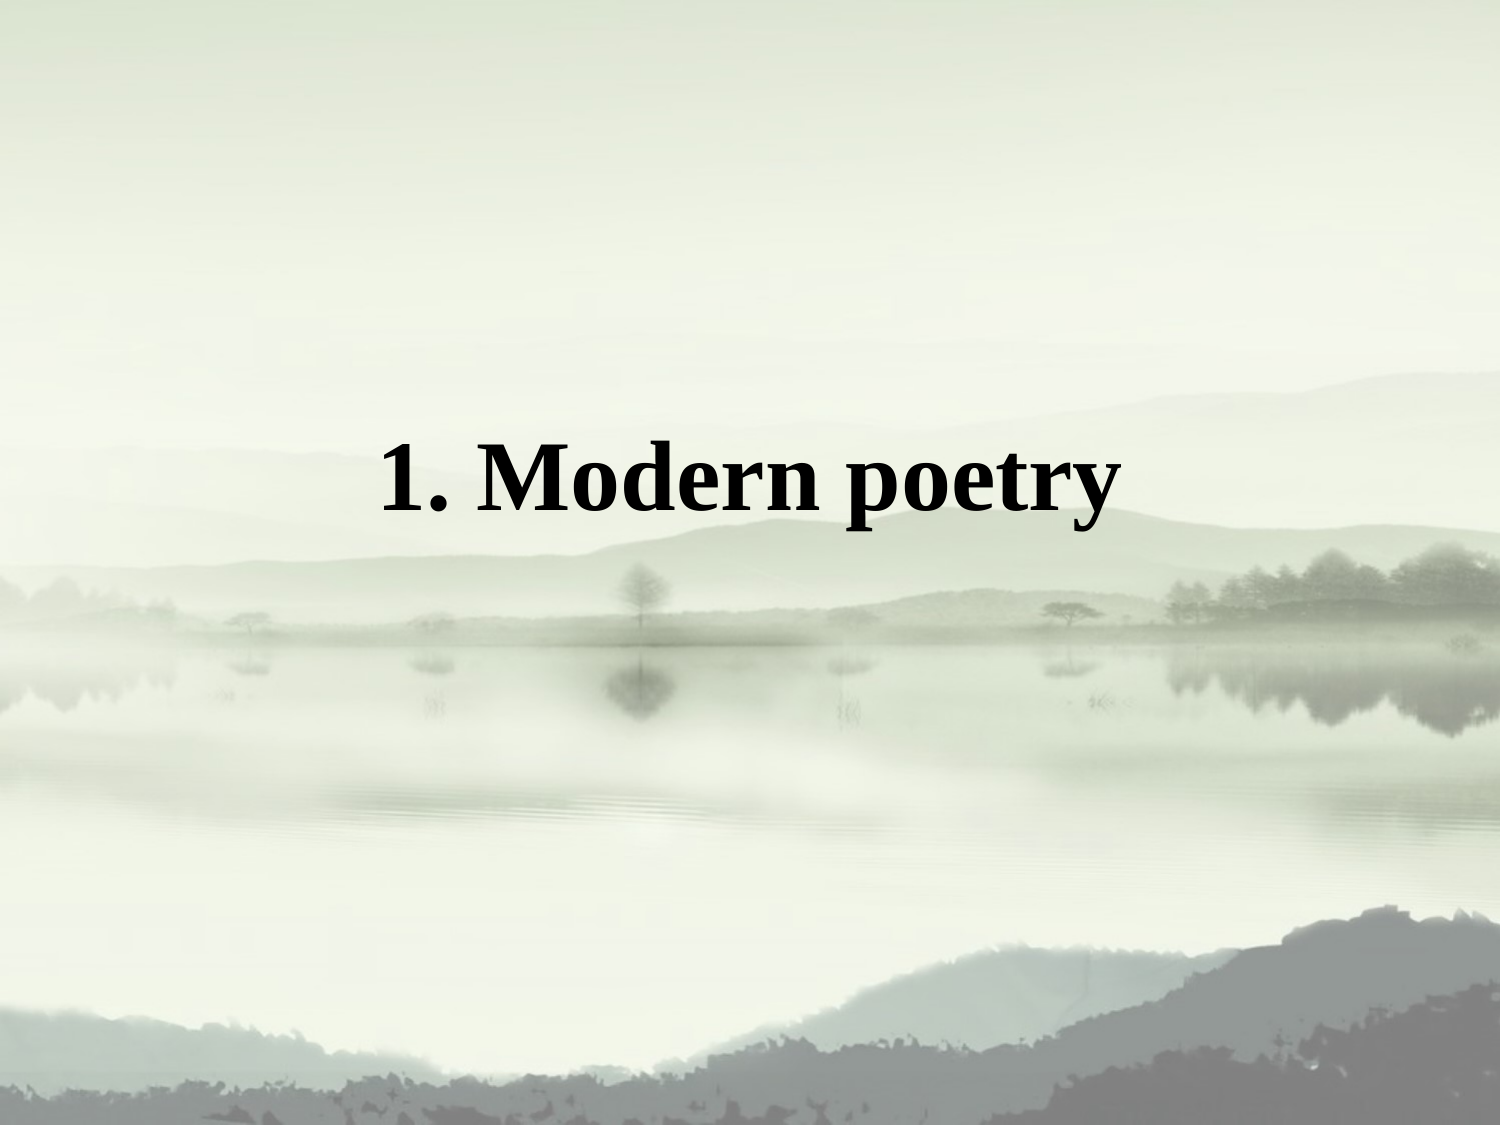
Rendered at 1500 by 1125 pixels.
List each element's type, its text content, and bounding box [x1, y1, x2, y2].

picture [0, 0, 1500, 1125]
title 1. Modern poetry [112, 349, 1388, 591]
